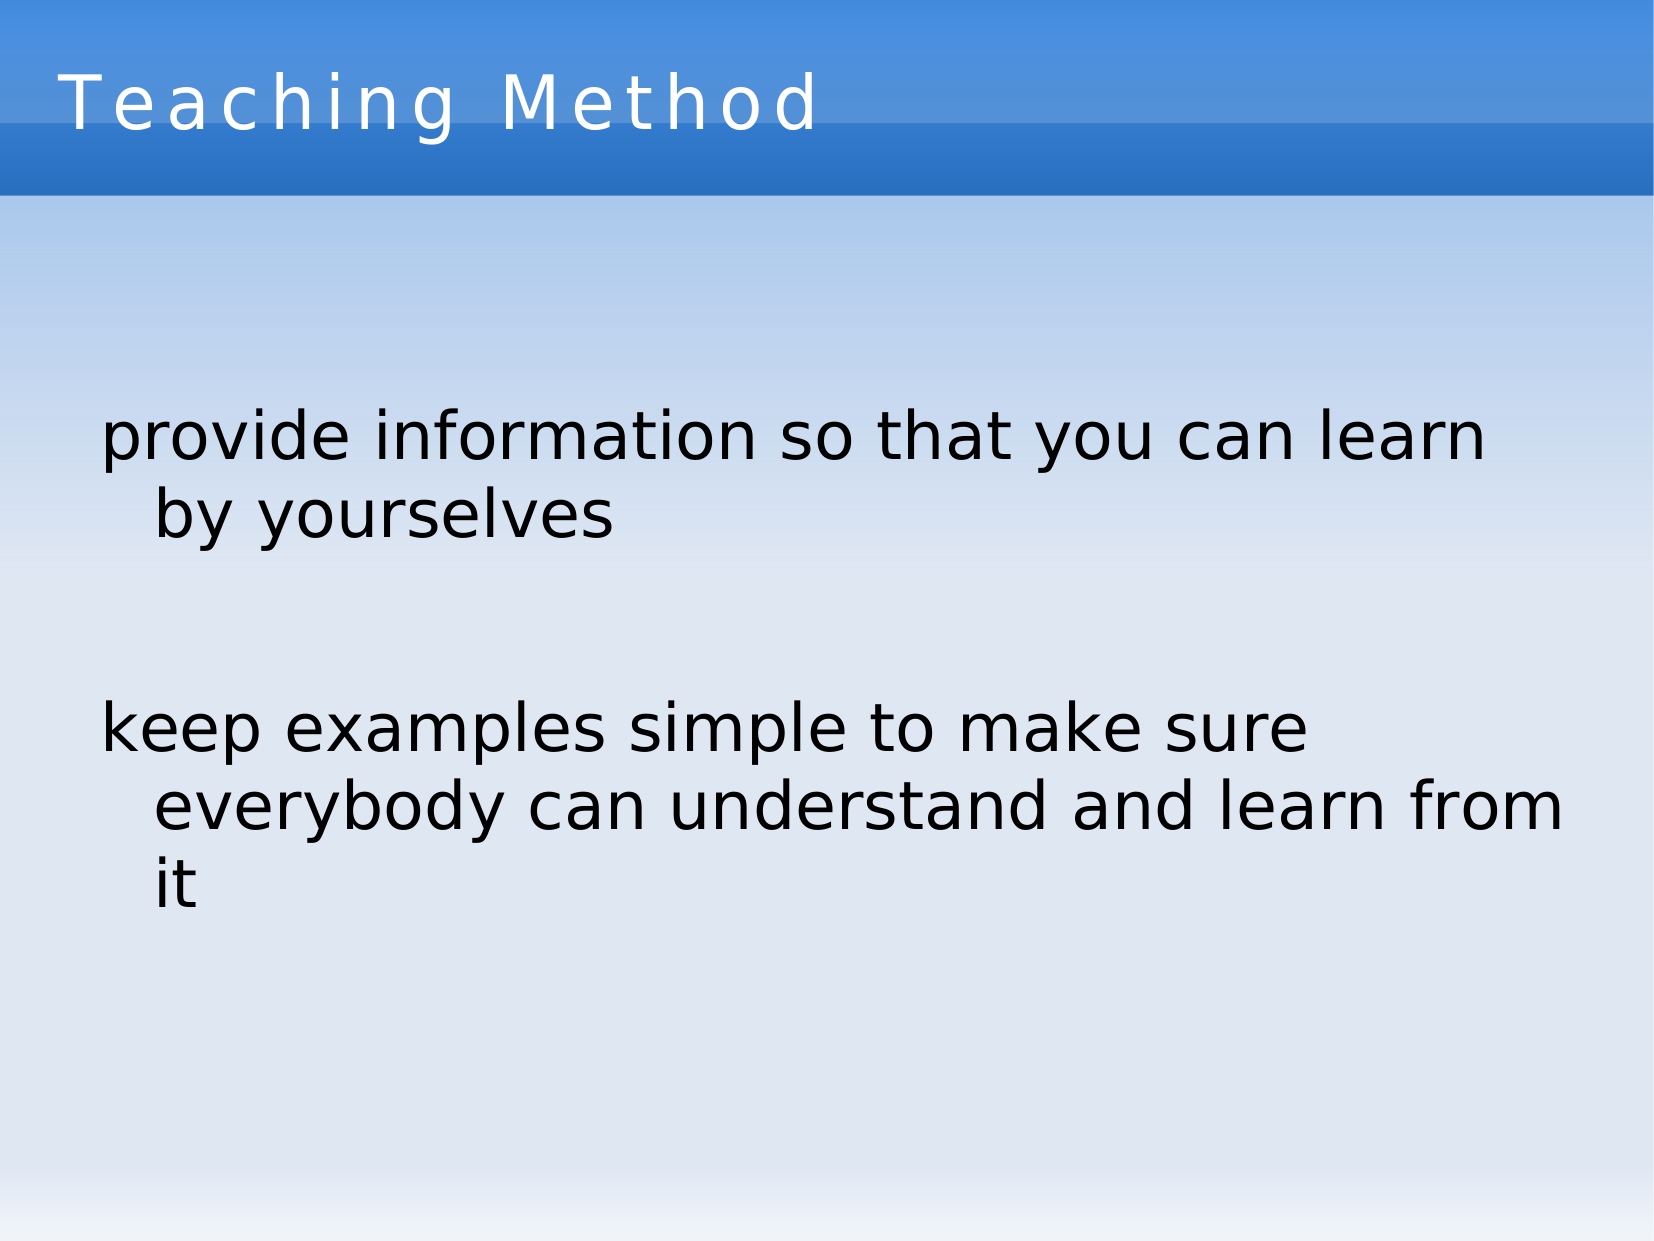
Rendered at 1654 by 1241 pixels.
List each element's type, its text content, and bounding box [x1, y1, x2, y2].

picture [0, 0, 1654, 1241]
list provide information so that you can learn by yourselves keep examples simple to make sure everybody can understand and learn from it [82, 290, 1571, 1109]
title Teaching Method [59, 29, 1270, 178]
